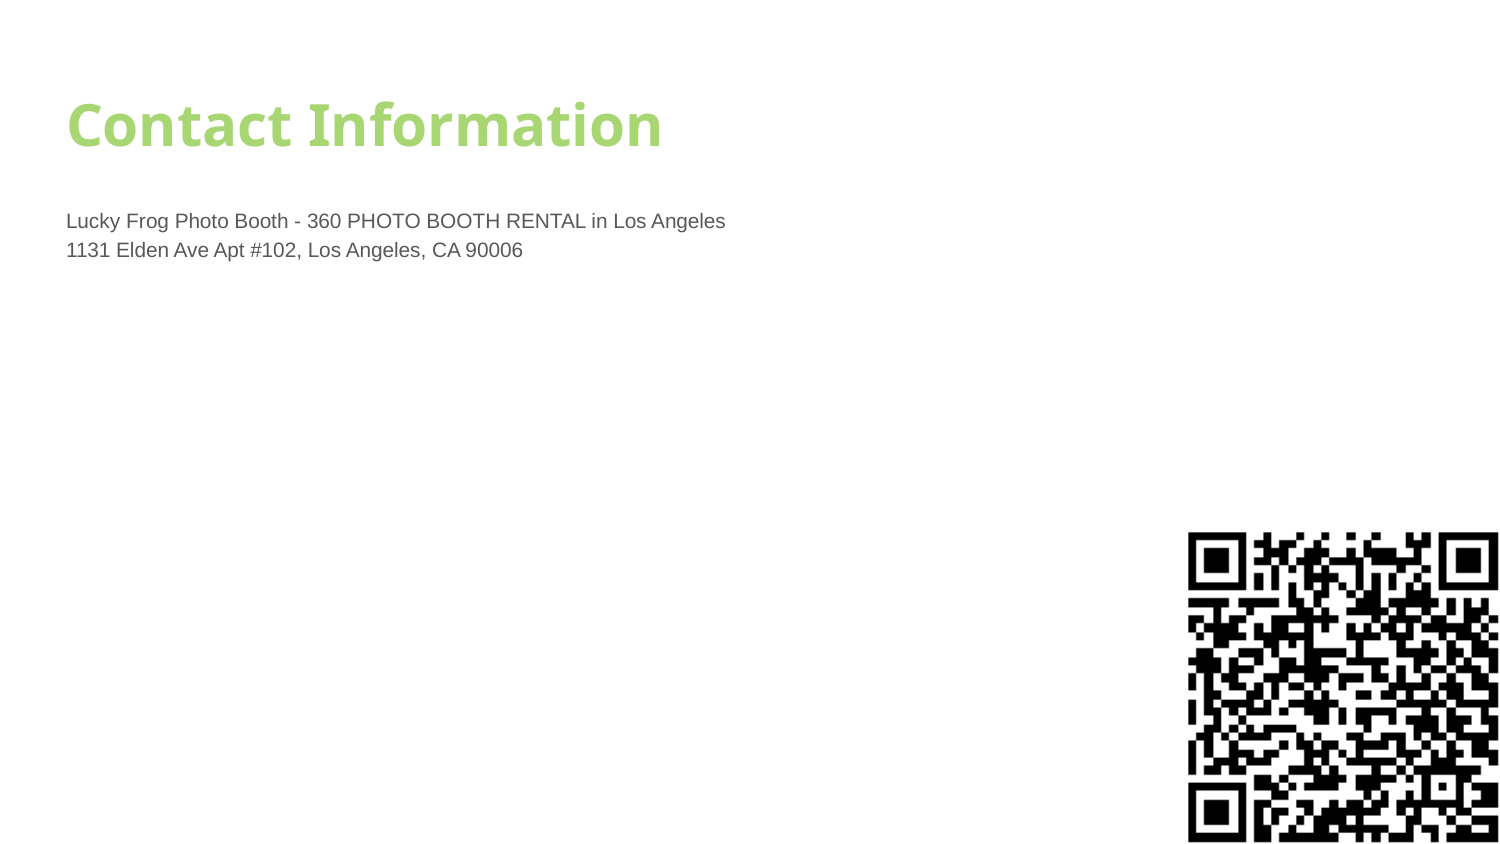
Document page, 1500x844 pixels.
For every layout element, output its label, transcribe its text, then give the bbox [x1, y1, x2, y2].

picture [1187, 531, 1500, 844]
list Lucky Frog Photo Booth - 360 PHOTO BOOTH RENTAL in Los Angeles 1131 Elden Ave Apt #102, Los Angeles, CA 90006 [51, 189, 1449, 750]
title Contact Information [51, 72, 1449, 167]
